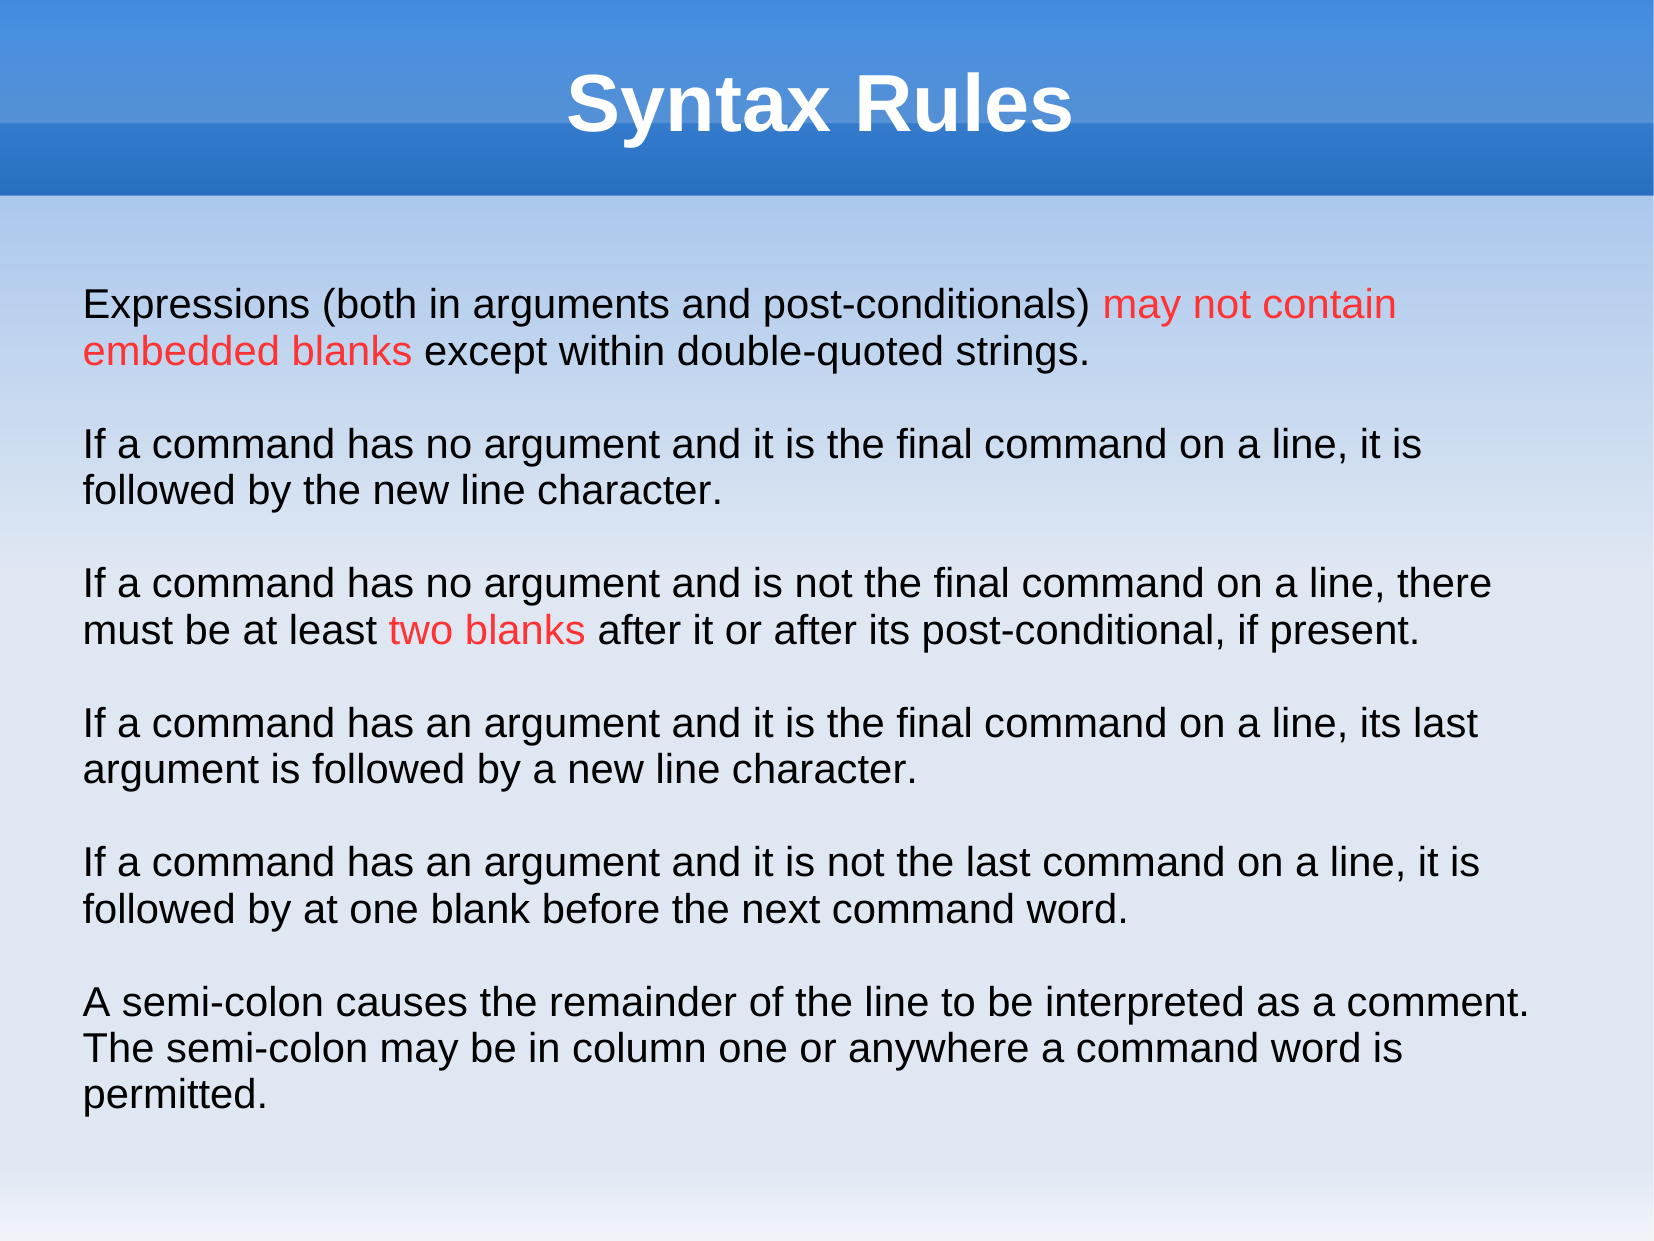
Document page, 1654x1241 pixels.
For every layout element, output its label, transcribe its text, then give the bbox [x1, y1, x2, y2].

picture [0, 0, 1654, 1241]
subtitle Expressions (both in arguments and post-conditionals) may not contain embedded blanks except within double-quoted strings. If a command has no argument and it is the final command on a line, it is followed by the new line character. If a command has no argument and is not the final command on a line, there must be at least two blanks after it or after its post-conditional, if present. If a command has an argument and it is the final command on a line, its last argument is followed by a new line character. If a command has an argument and it is not the last command on a line, it is followed by at one blank before the next command word. A semi-colon causes the remainder of the line to be interpreted as a comment. The semi-colon may be in column one or anywhere a command word is permitted. [82, 276, 1571, 1123]
title Syntax Rules [76, 0, 1565, 208]
